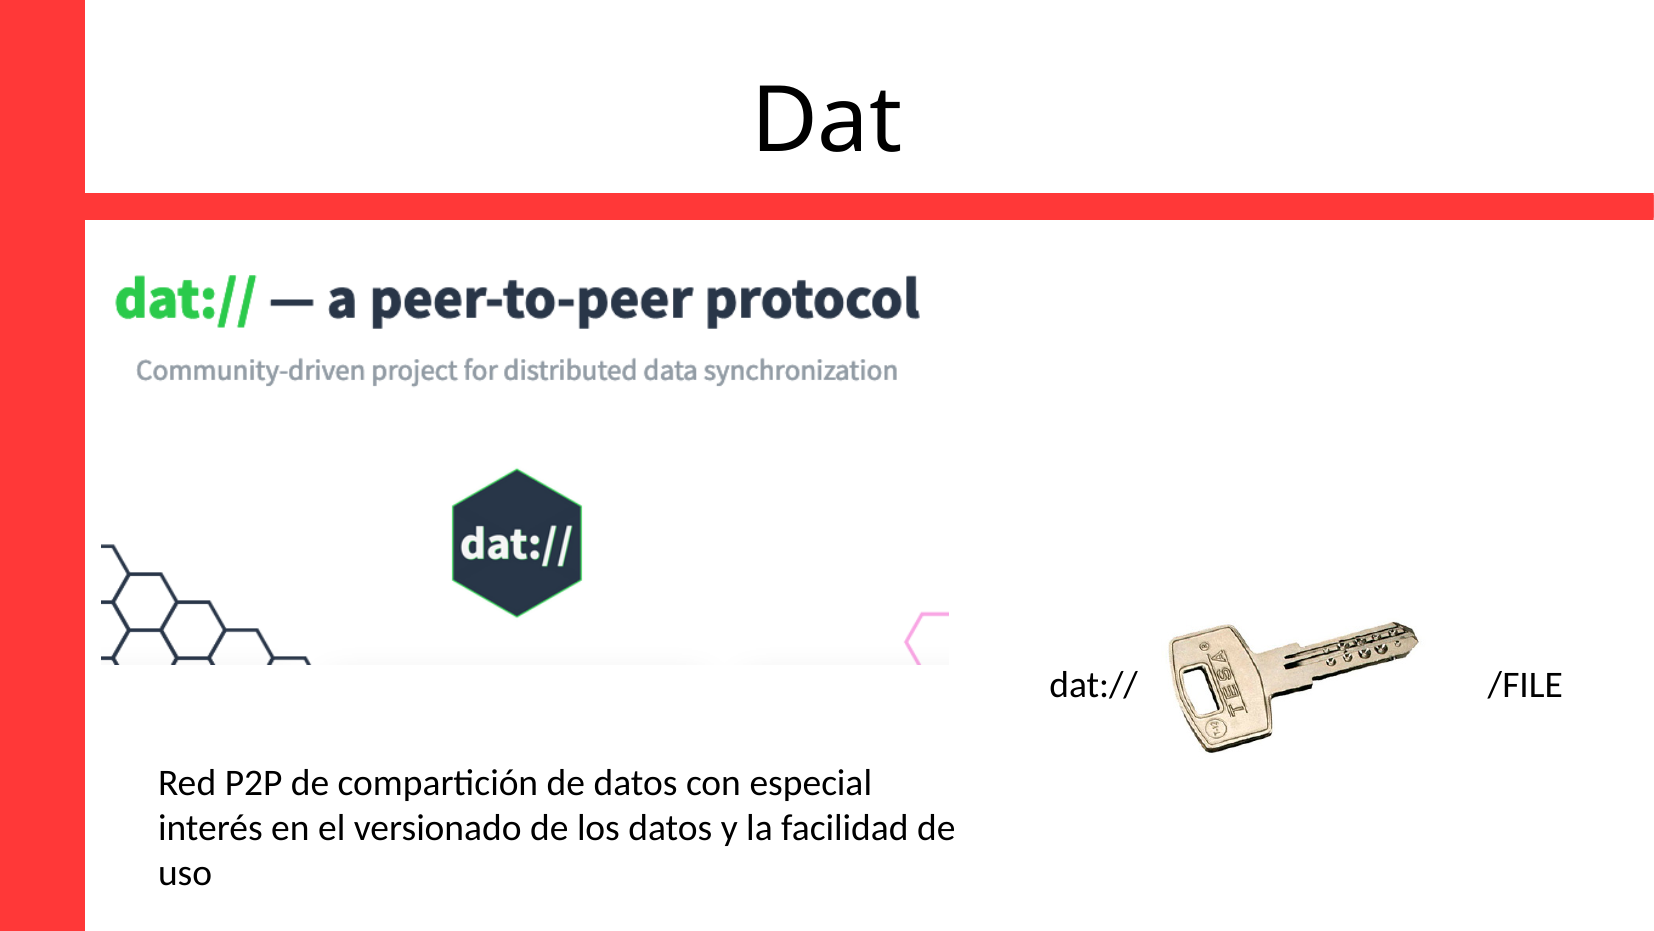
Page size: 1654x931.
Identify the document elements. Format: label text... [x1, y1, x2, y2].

text_box /FILE [1472, 652, 1580, 713]
title Dat [82, 37, 1571, 193]
text_box dat:// [1034, 652, 1154, 713]
picture [1154, 588, 1429, 777]
picture [101, 229, 949, 665]
text_box Red P2P de compartición de datos con especial interés en el versionado de los datos y la facilidad de uso [143, 750, 991, 902]
